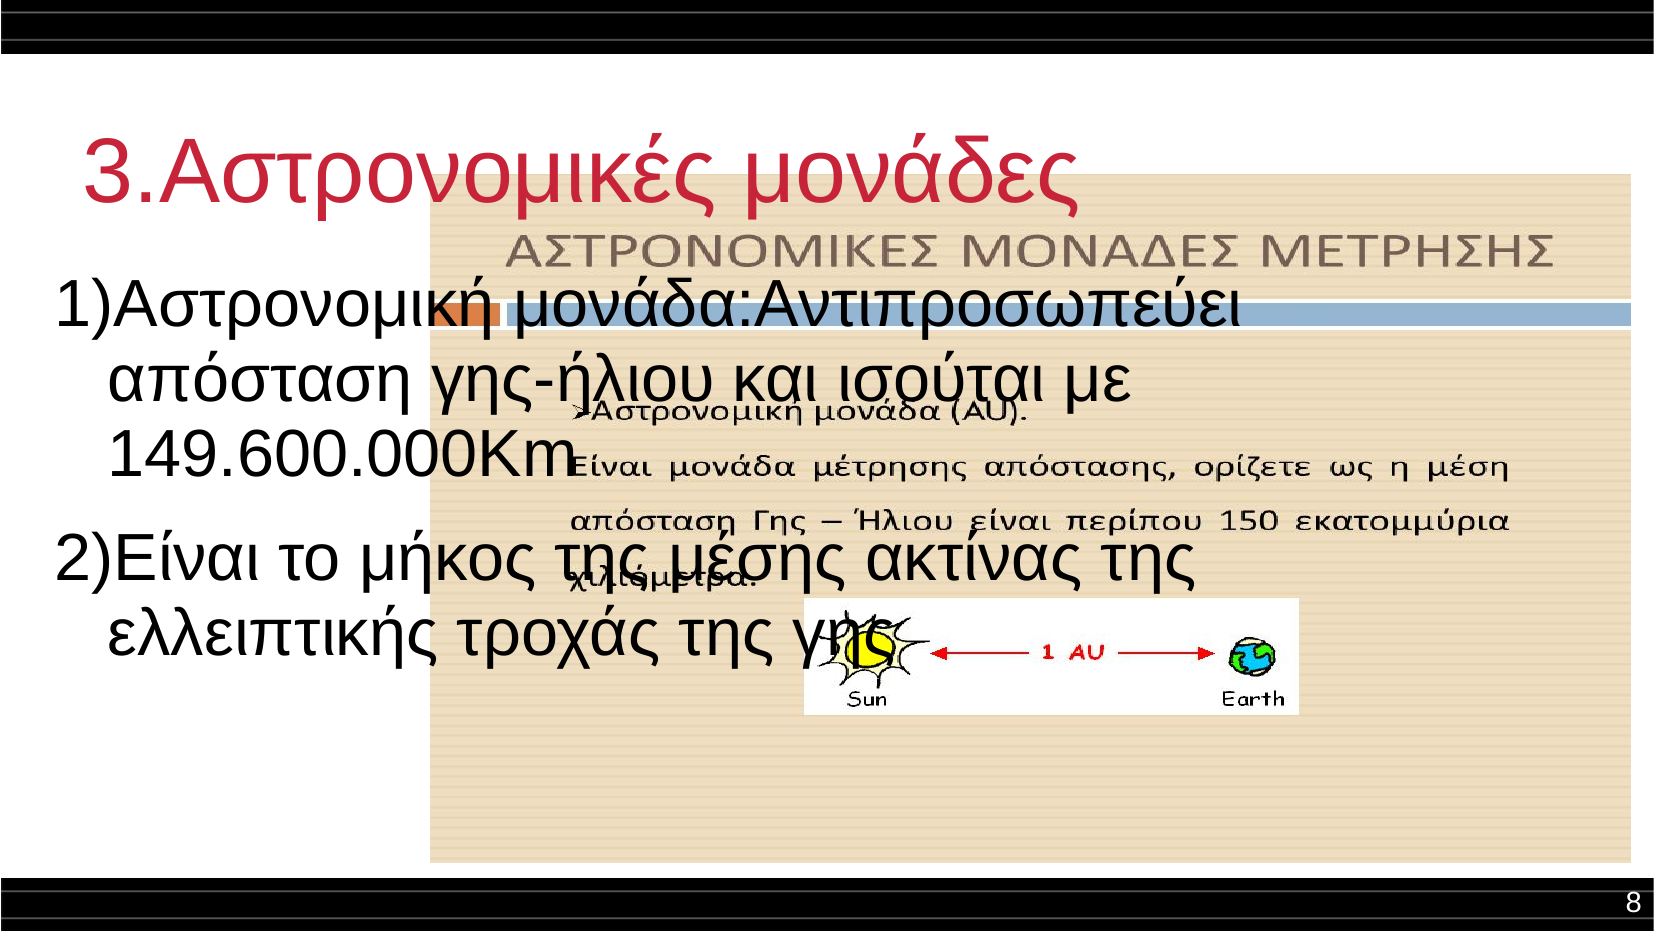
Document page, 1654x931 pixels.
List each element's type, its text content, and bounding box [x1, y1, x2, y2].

title 3.Αστρονομικές μονάδες [82, 92, 1571, 249]
picture [430, 174, 1631, 863]
picture [1, 0, 1654, 54]
list Αστρονομική μονάδα:Αντιπροσωπεύει απόσταση γης-ήλιου και ισούται με 149.600.000Km Είναι το μήκος της μέσης ακτίνας της ελλειπτικής τροχάς της γης [36, 266, 1526, 752]
picture [1, 878, 1654, 931]
